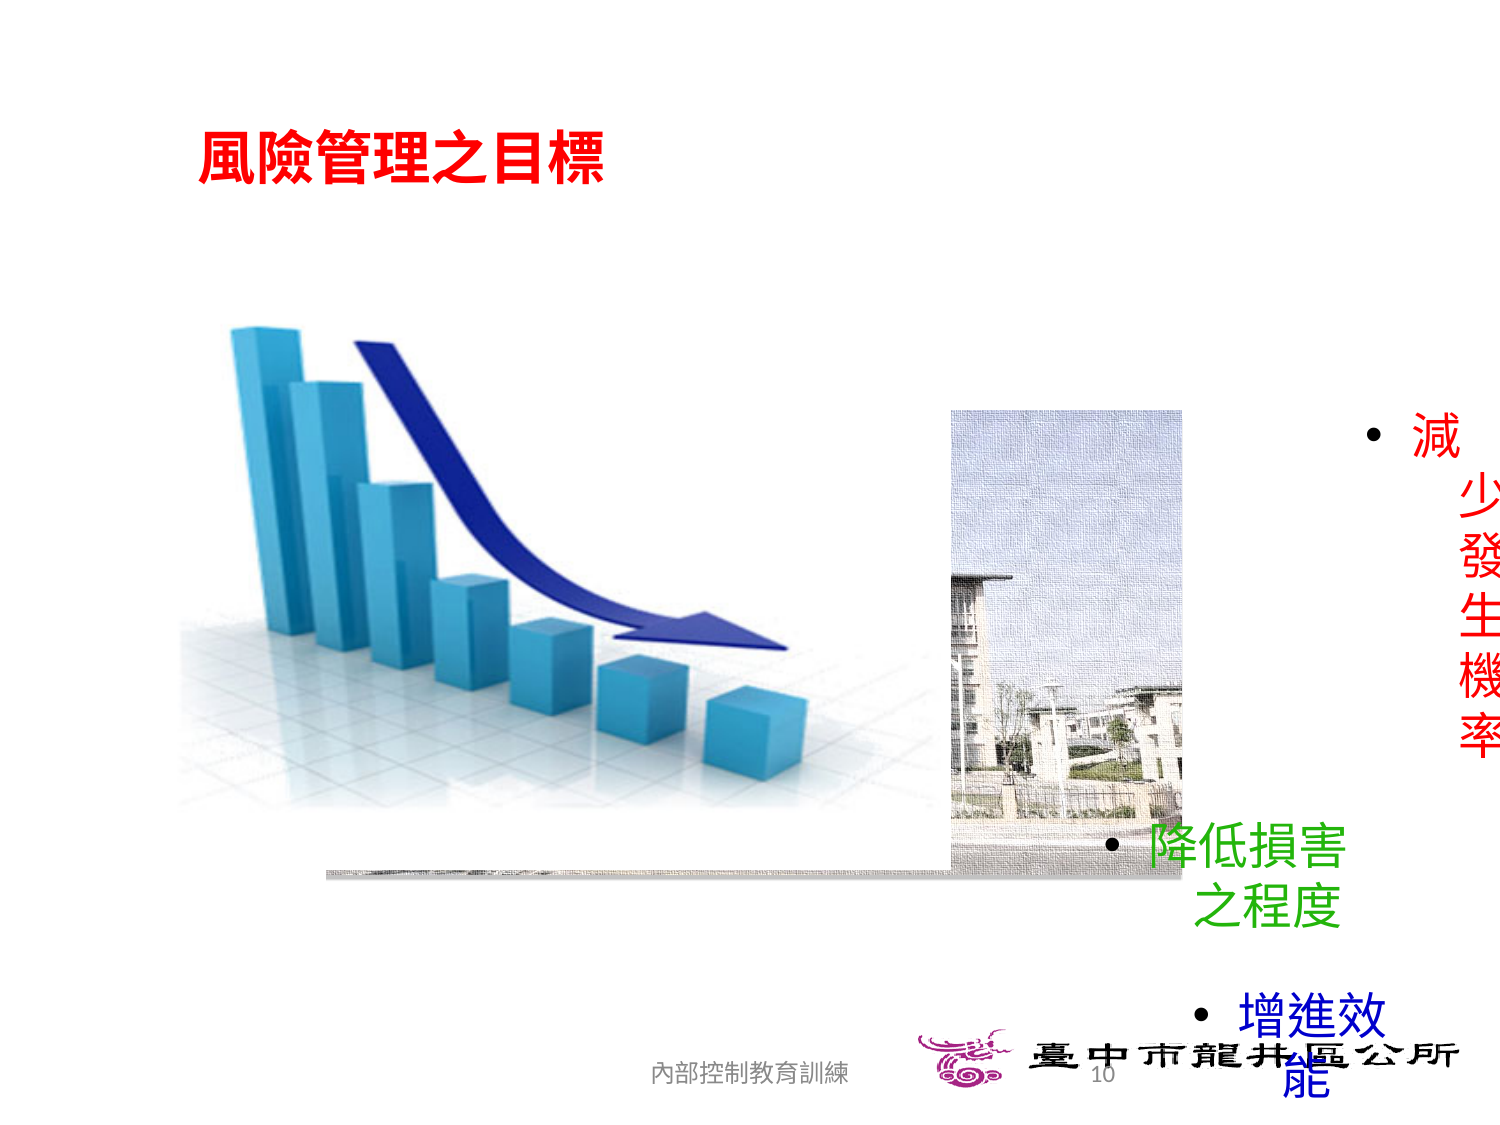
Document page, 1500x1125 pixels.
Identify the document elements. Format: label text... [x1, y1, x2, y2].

text_box 內部控制教育訓練 [512, 1042, 988, 1103]
text_box 減少發生機率 降低損害之程度 增進效能 合理確保安全 [561, 397, 1412, 807]
text_box 風險管理之目標 [183, 113, 751, 200]
picture [122, 255, 951, 870]
text_box 10 [1074, 1042, 1426, 1103]
